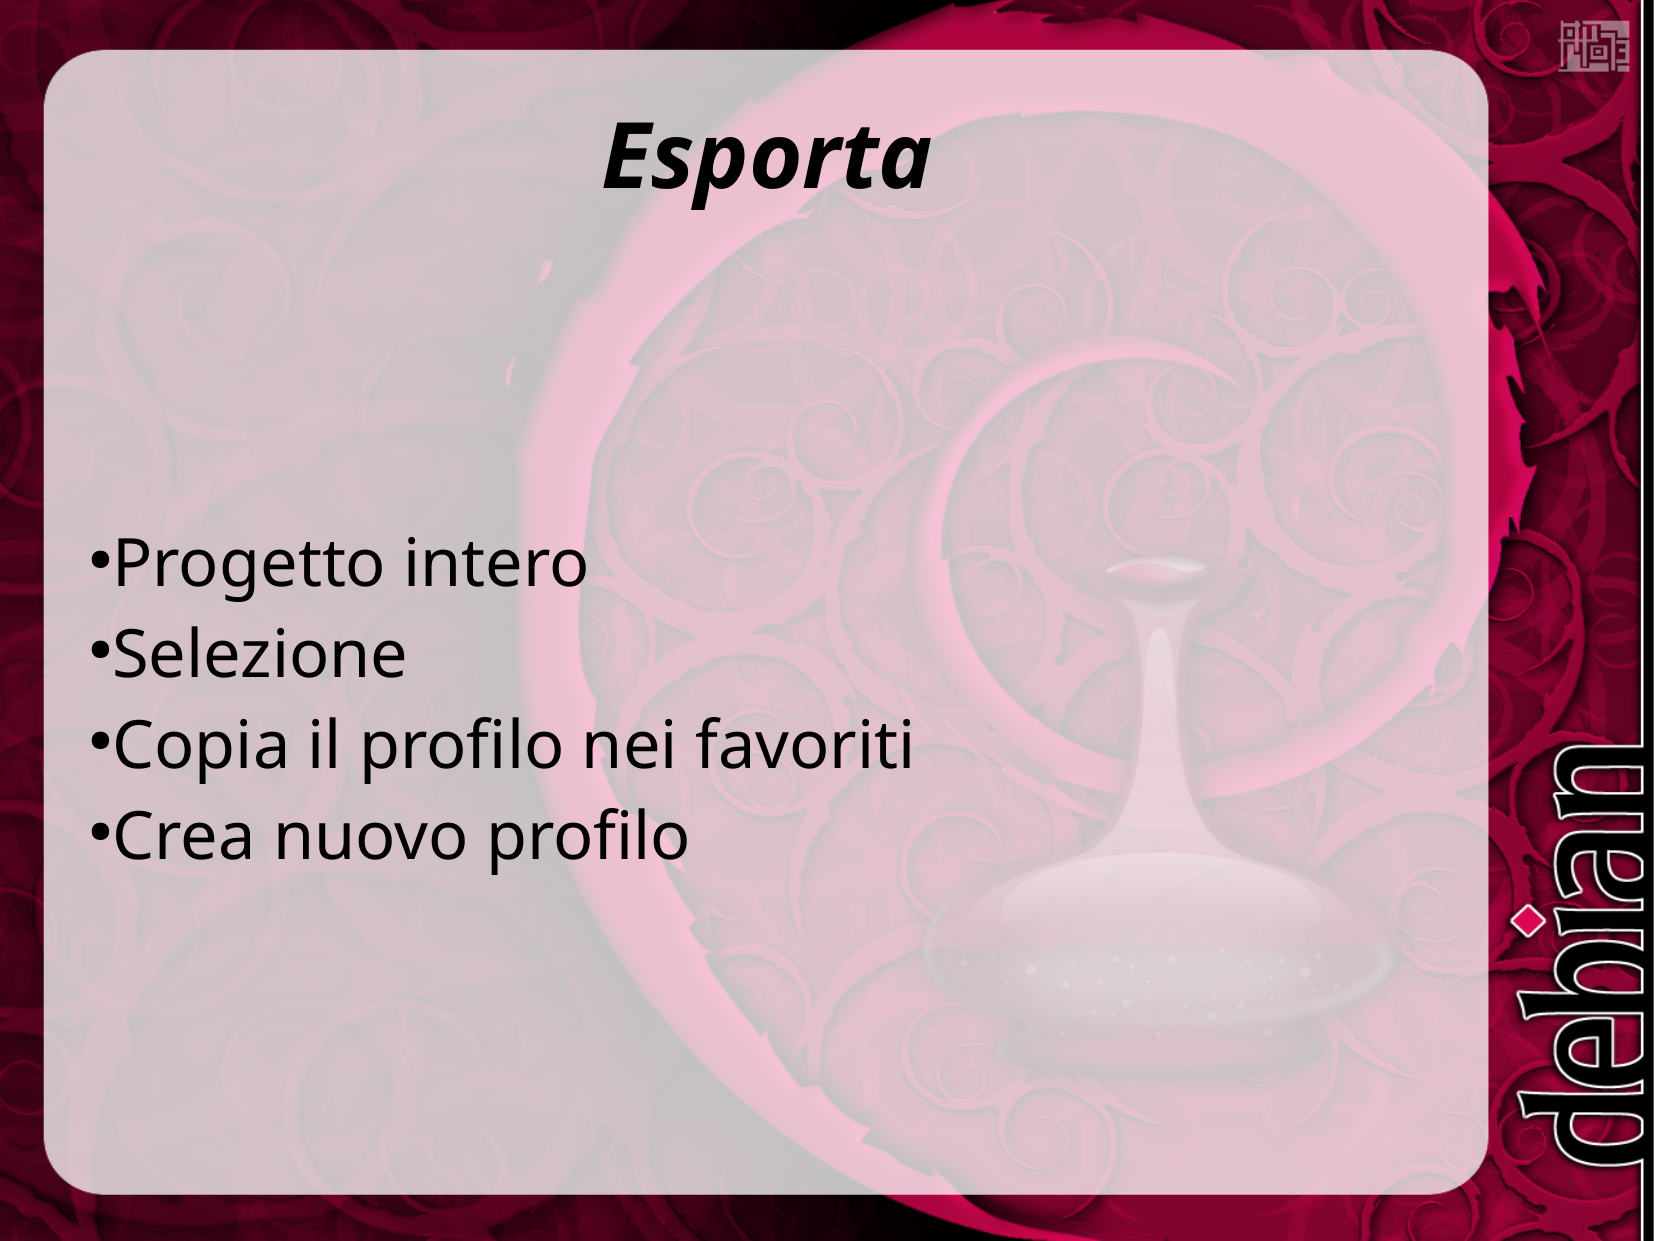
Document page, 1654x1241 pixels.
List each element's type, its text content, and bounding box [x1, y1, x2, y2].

title Esporta [59, 56, 1477, 250]
subtitle Progetto intero Selezione Copia il profilo nei favoriti Crea nuovo profilo [88, 295, 1506, 1100]
picture [0, 0, 1654, 1241]
